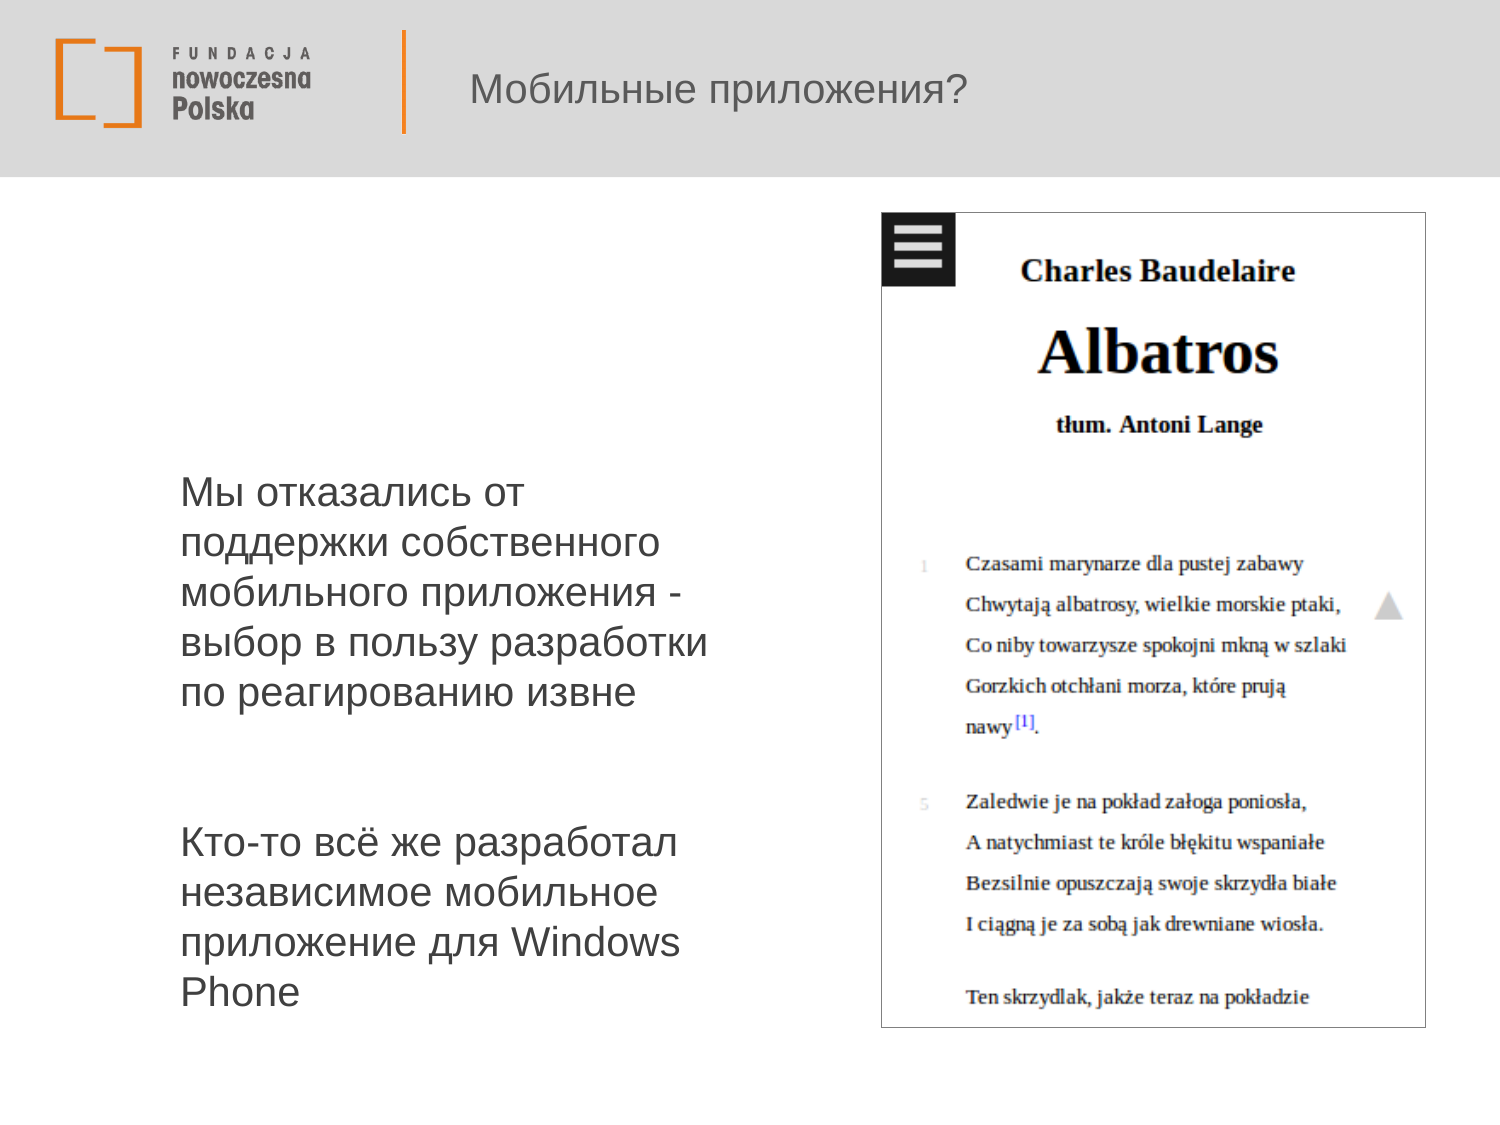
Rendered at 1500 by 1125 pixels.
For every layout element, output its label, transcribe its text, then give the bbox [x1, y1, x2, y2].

text_box Мы отказались от поддержки собственного мобильного приложения - выбор в пользу разработки по реагированию извне Кто-то всё же разработал независимое мобильное приложение для Windows Phone [165, 456, 745, 1022]
picture [395, 30, 422, 145]
picture [53, 30, 313, 140]
text_box [0, 0, 1500, 178]
picture [881, 212, 1426, 1028]
text_box Мобильные приложения? [454, 54, 1406, 120]
